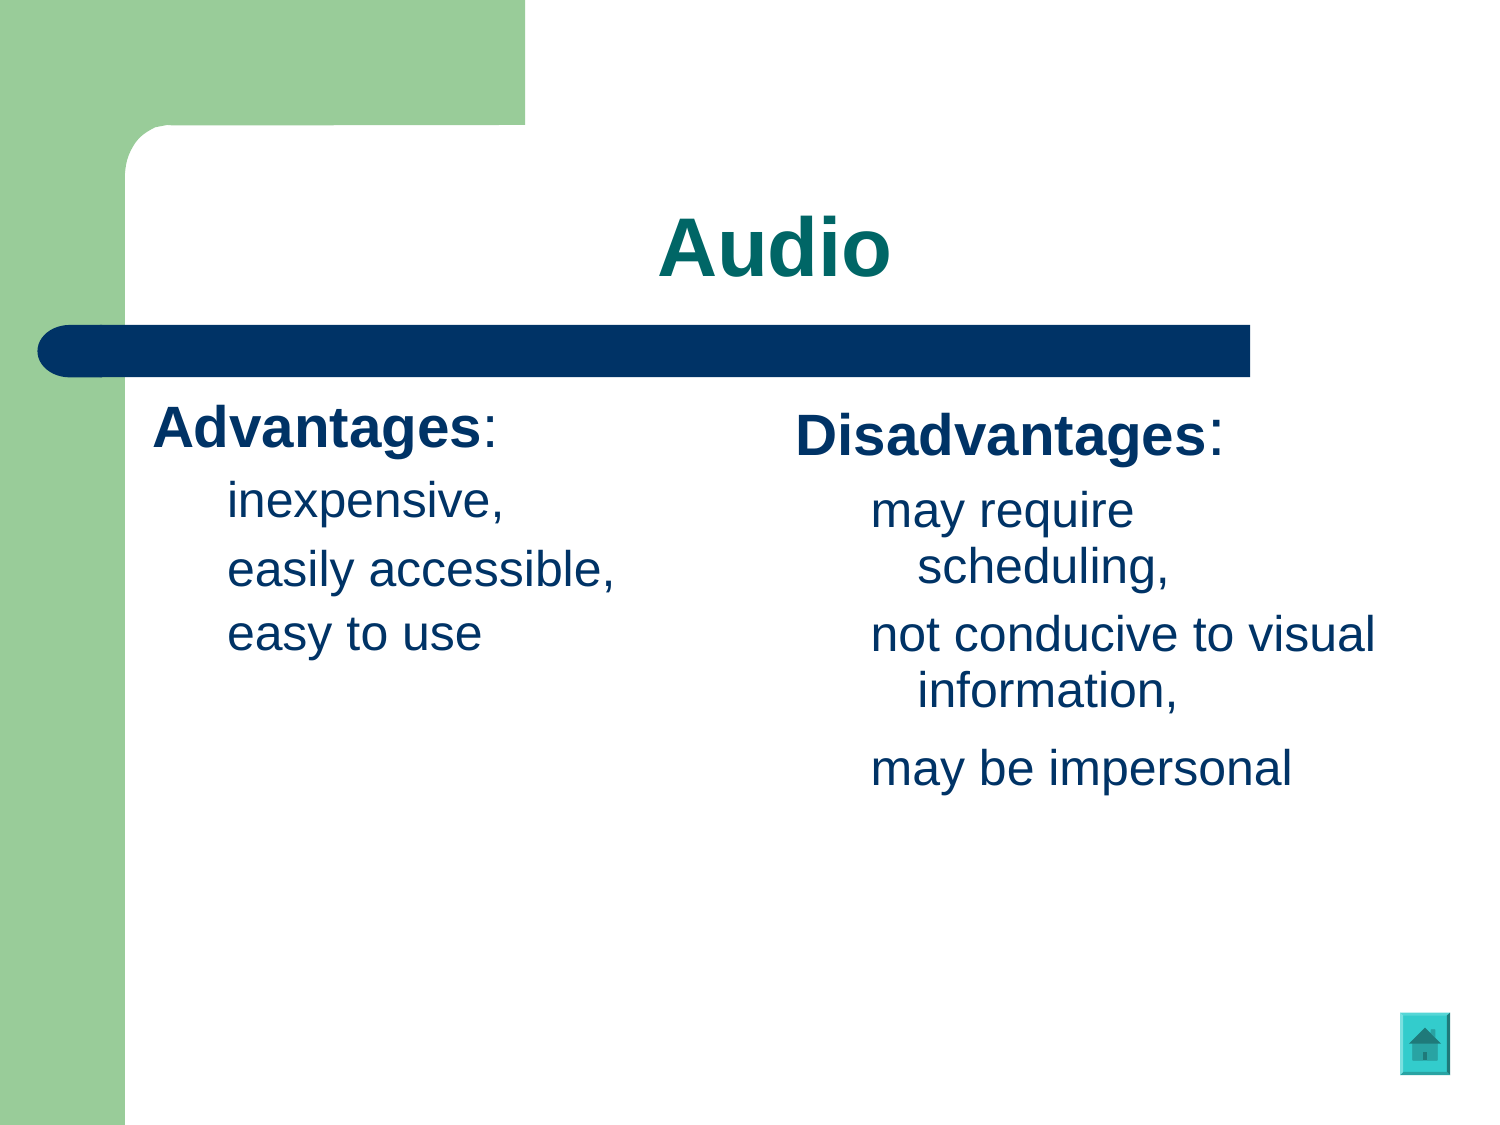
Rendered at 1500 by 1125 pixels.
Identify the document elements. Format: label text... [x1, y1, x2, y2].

text_box [1401, 1012, 1451, 1076]
title Audio [136, 136, 1414, 301]
list Disadvantages: may require scheduling, not conducive to visual information, may be impersonal [780, 387, 1400, 999]
list Advantages: inexpensive, easily accessible, easy to use [137, 387, 756, 999]
